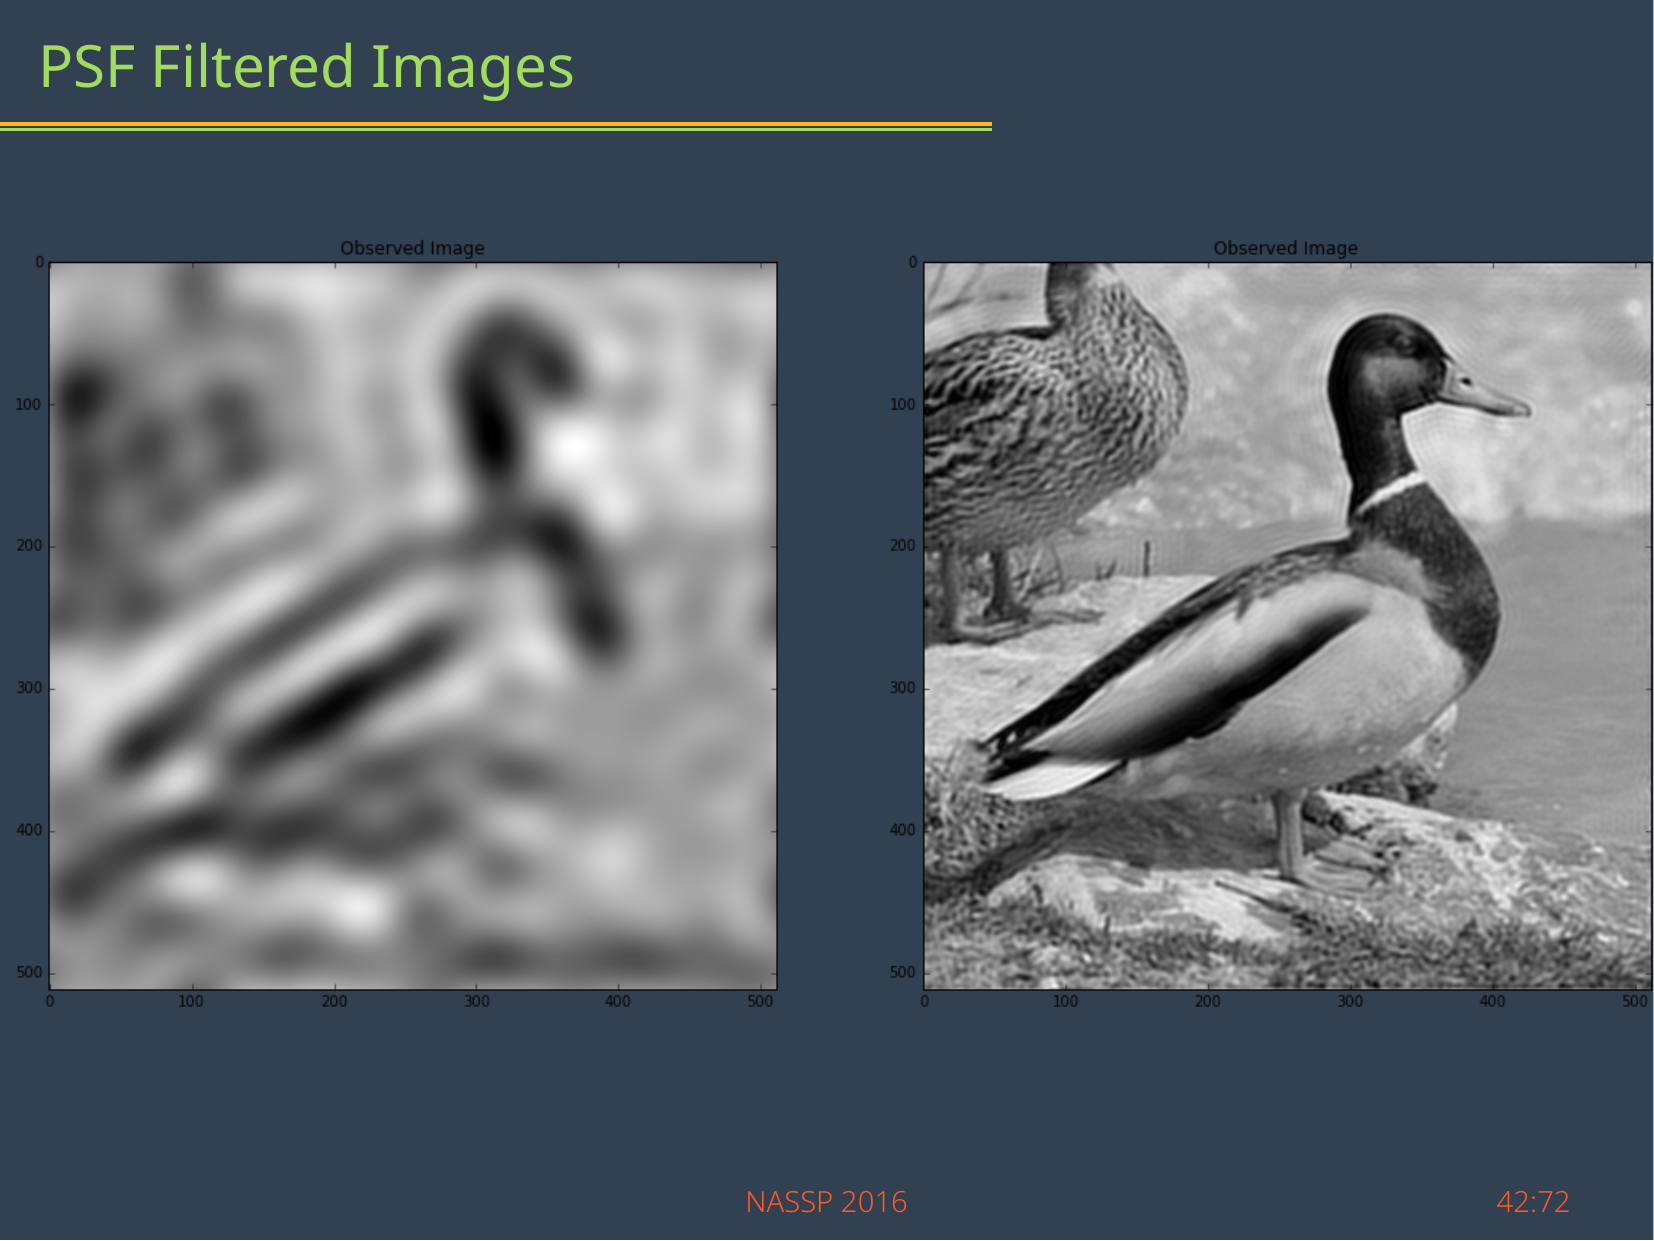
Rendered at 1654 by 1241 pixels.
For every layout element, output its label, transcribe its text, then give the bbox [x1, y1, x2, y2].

picture [5, 230, 1654, 1020]
text_box PSF Filtered Images [23, 17, 1182, 103]
